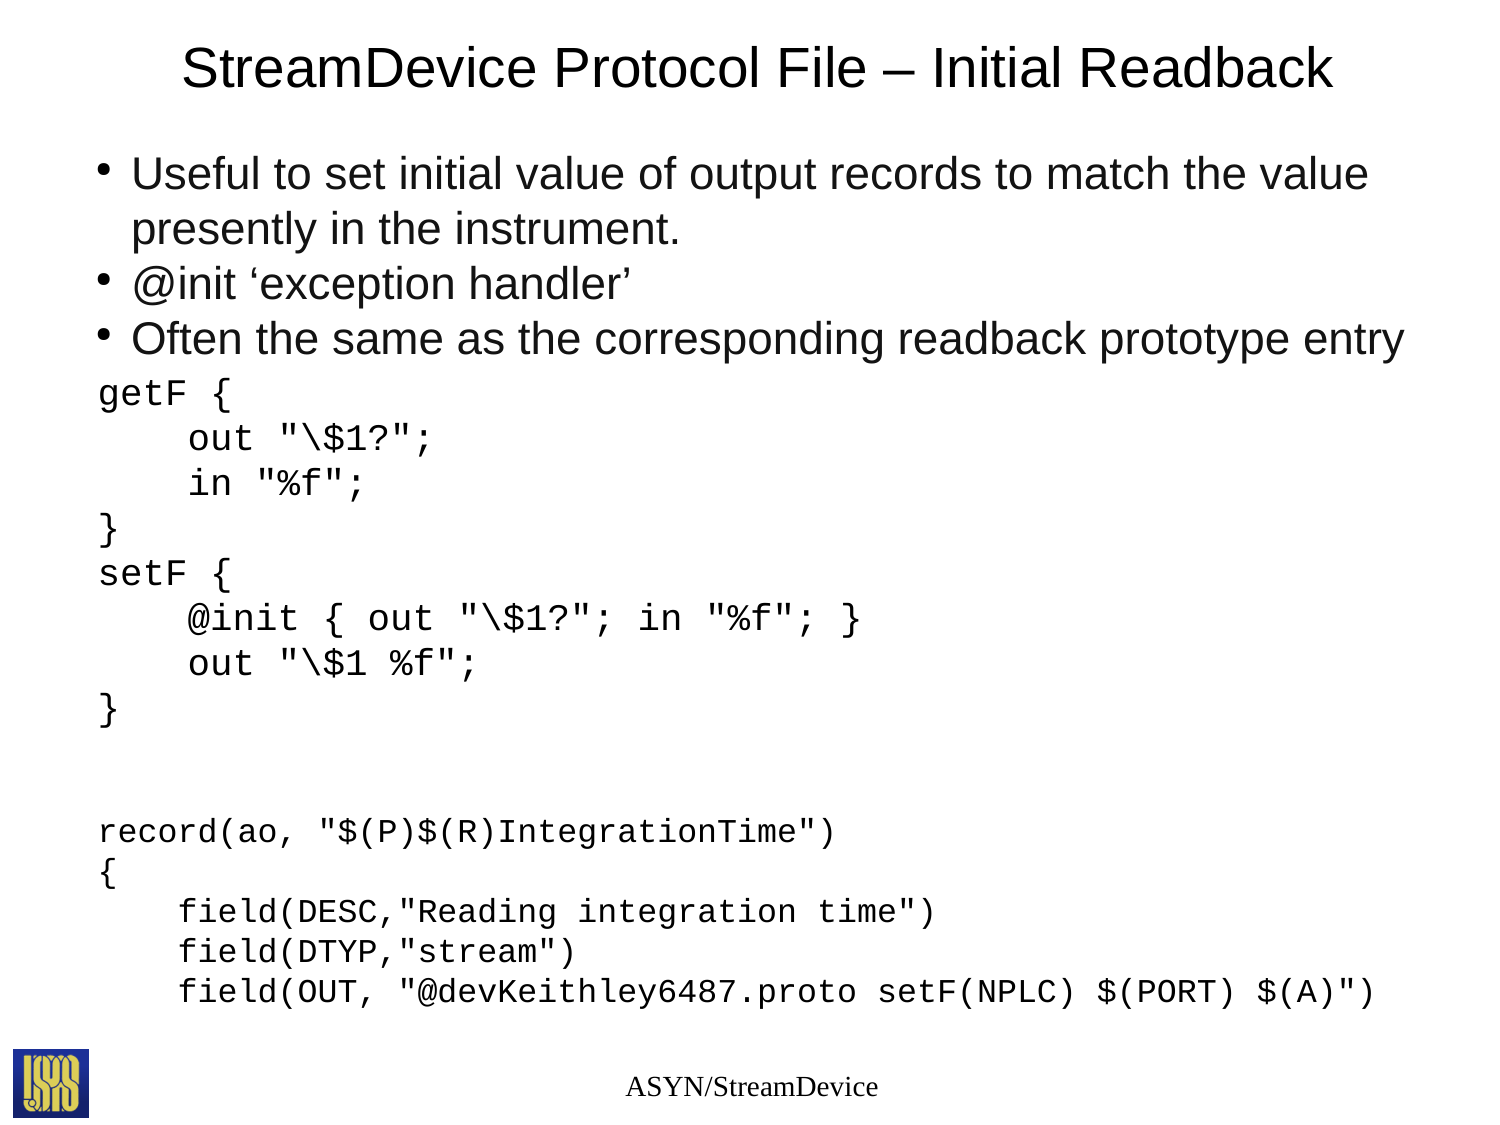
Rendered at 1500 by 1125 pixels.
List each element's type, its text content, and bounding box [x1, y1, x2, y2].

title StreamDevice Protocol File – Initial Readback [55, 30, 1426, 107]
picture [13, 1049, 89, 1118]
text_box getF { out "\$1?"; in "%f"; } setF { @init { out "\$1?"; in "%f"; } out "\$1 %f"; } [82, 371, 1045, 736]
text_box record(ao, "$(P)$(R)IntegrationTime") { field(DESC,"Reading integration time") field(DTYP,"stream") field(OUT, "@devKeithley6487.proto setF(NPLC) $(PORT) $(A)") [82, 801, 1426, 1017]
text_box Useful to set initial value of output records to match the value presently in the instrument. @init ‘exception handler’ Often the same as the corresponding readback prototype entry [80, 136, 1431, 371]
